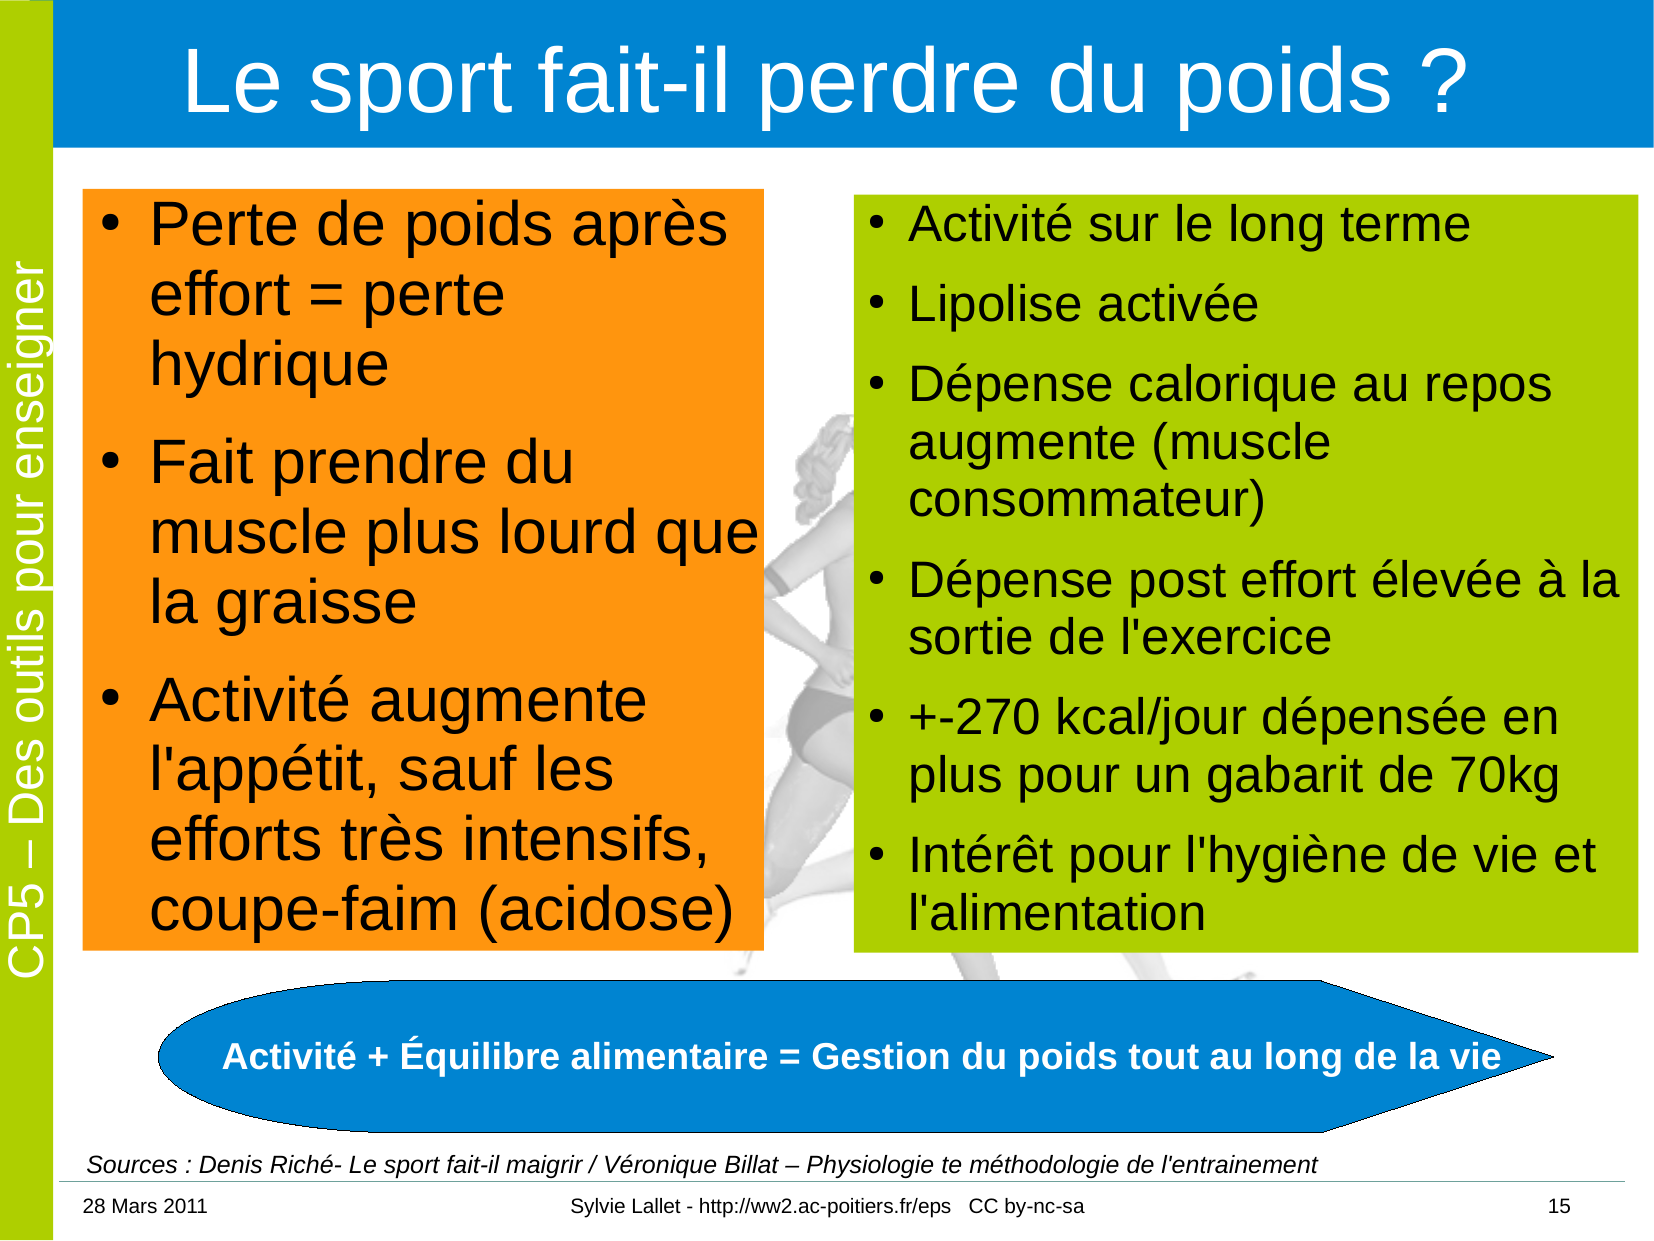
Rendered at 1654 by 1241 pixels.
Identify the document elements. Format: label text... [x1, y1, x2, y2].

list Activité sur le long terme Lipolise activée Dépense calorique au repos augmente (muscle consommateur) Dépense post effort élevée à la sortie de l'exercice +-270 kcal/jour dépensée en plus pour un gabarit de 70kg Intérêt pour l'hygiène de vie et l'alimentation [853, 194, 1639, 953]
text_box Activité + Équilibre alimentaire = Gestion du poids tout au long de la vie [158, 980, 1554, 1133]
text_box Sources : Denis Riché- Le sport fait-il maigrir / Véronique Billat – Physiologie te méthodologie de l'entrainement [71, 1143, 1336, 1187]
list Perte de poids après effort = perte hydrique Fait prendre du muscle plus lourd que la graisse Activité augmente l'appétit, sauf les efforts très intensifs, coupe-faim (acidose) [82, 188, 764, 951]
title Le sport fait-il perdre du poids ? [82, 21, 1571, 141]
